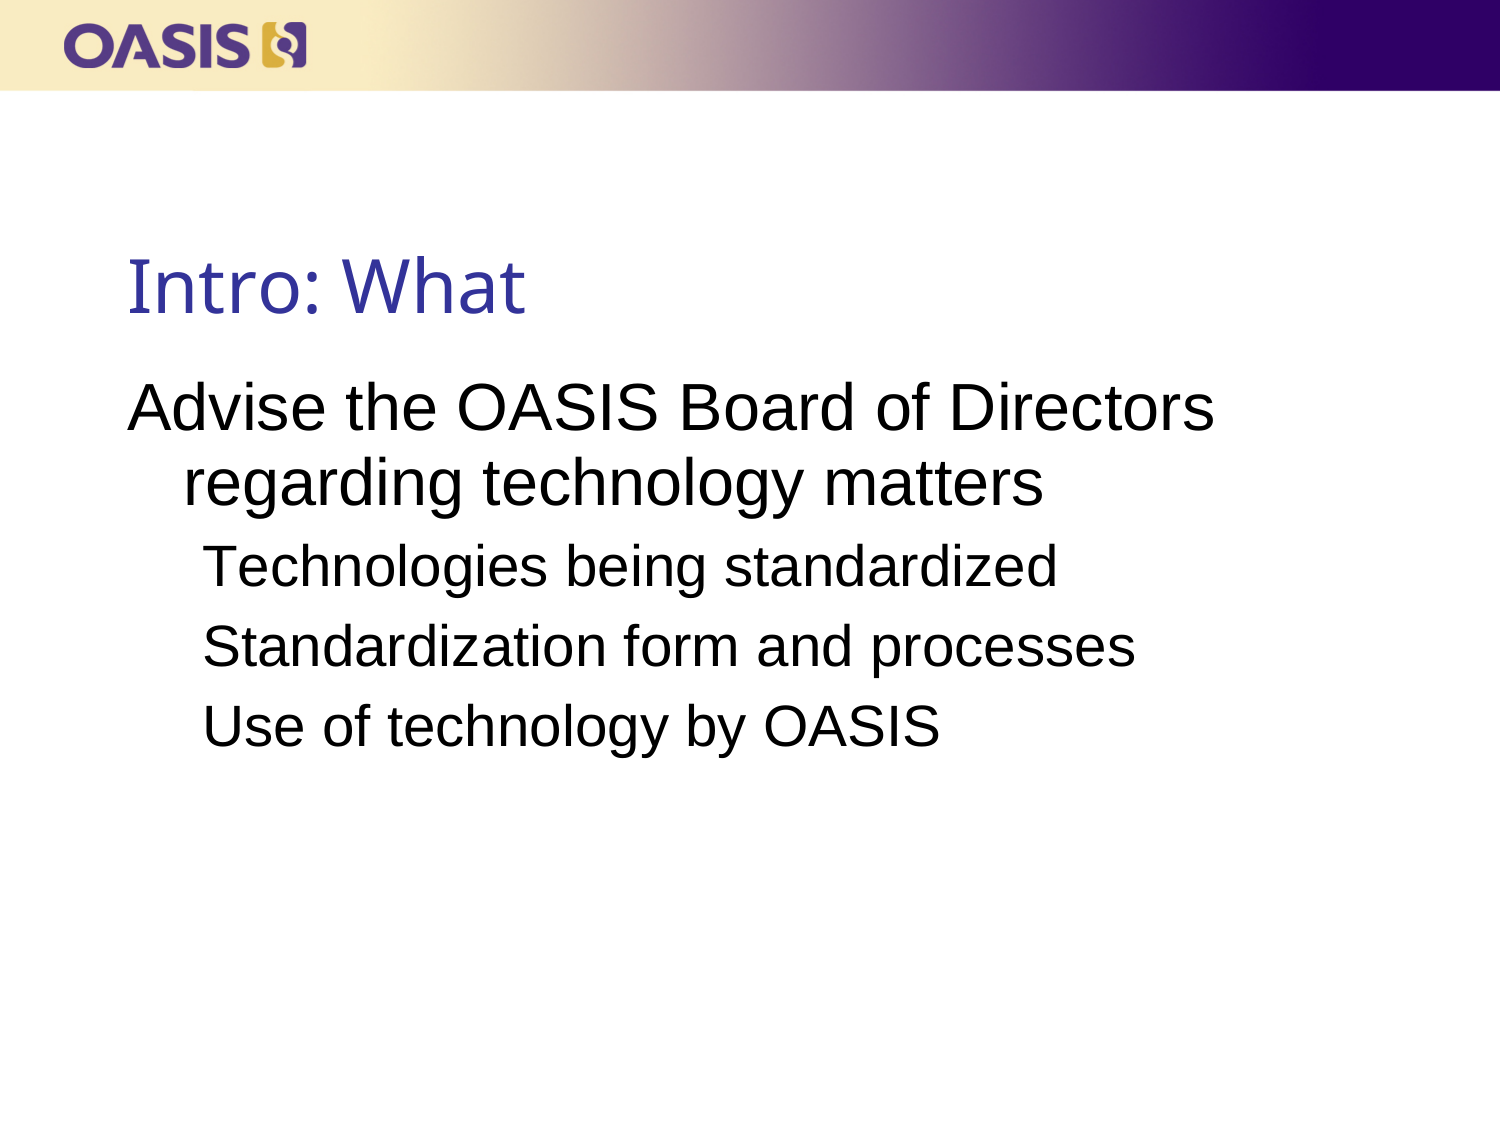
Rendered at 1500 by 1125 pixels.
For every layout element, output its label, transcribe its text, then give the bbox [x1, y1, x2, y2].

title Intro: What [112, 149, 1263, 338]
picture [0, 0, 1500, 1125]
list Advise the OASIS Board of Directors regarding technology matters Technologies being standardized Standardization form and processes Use of technology by OASIS [112, 362, 1288, 1047]
